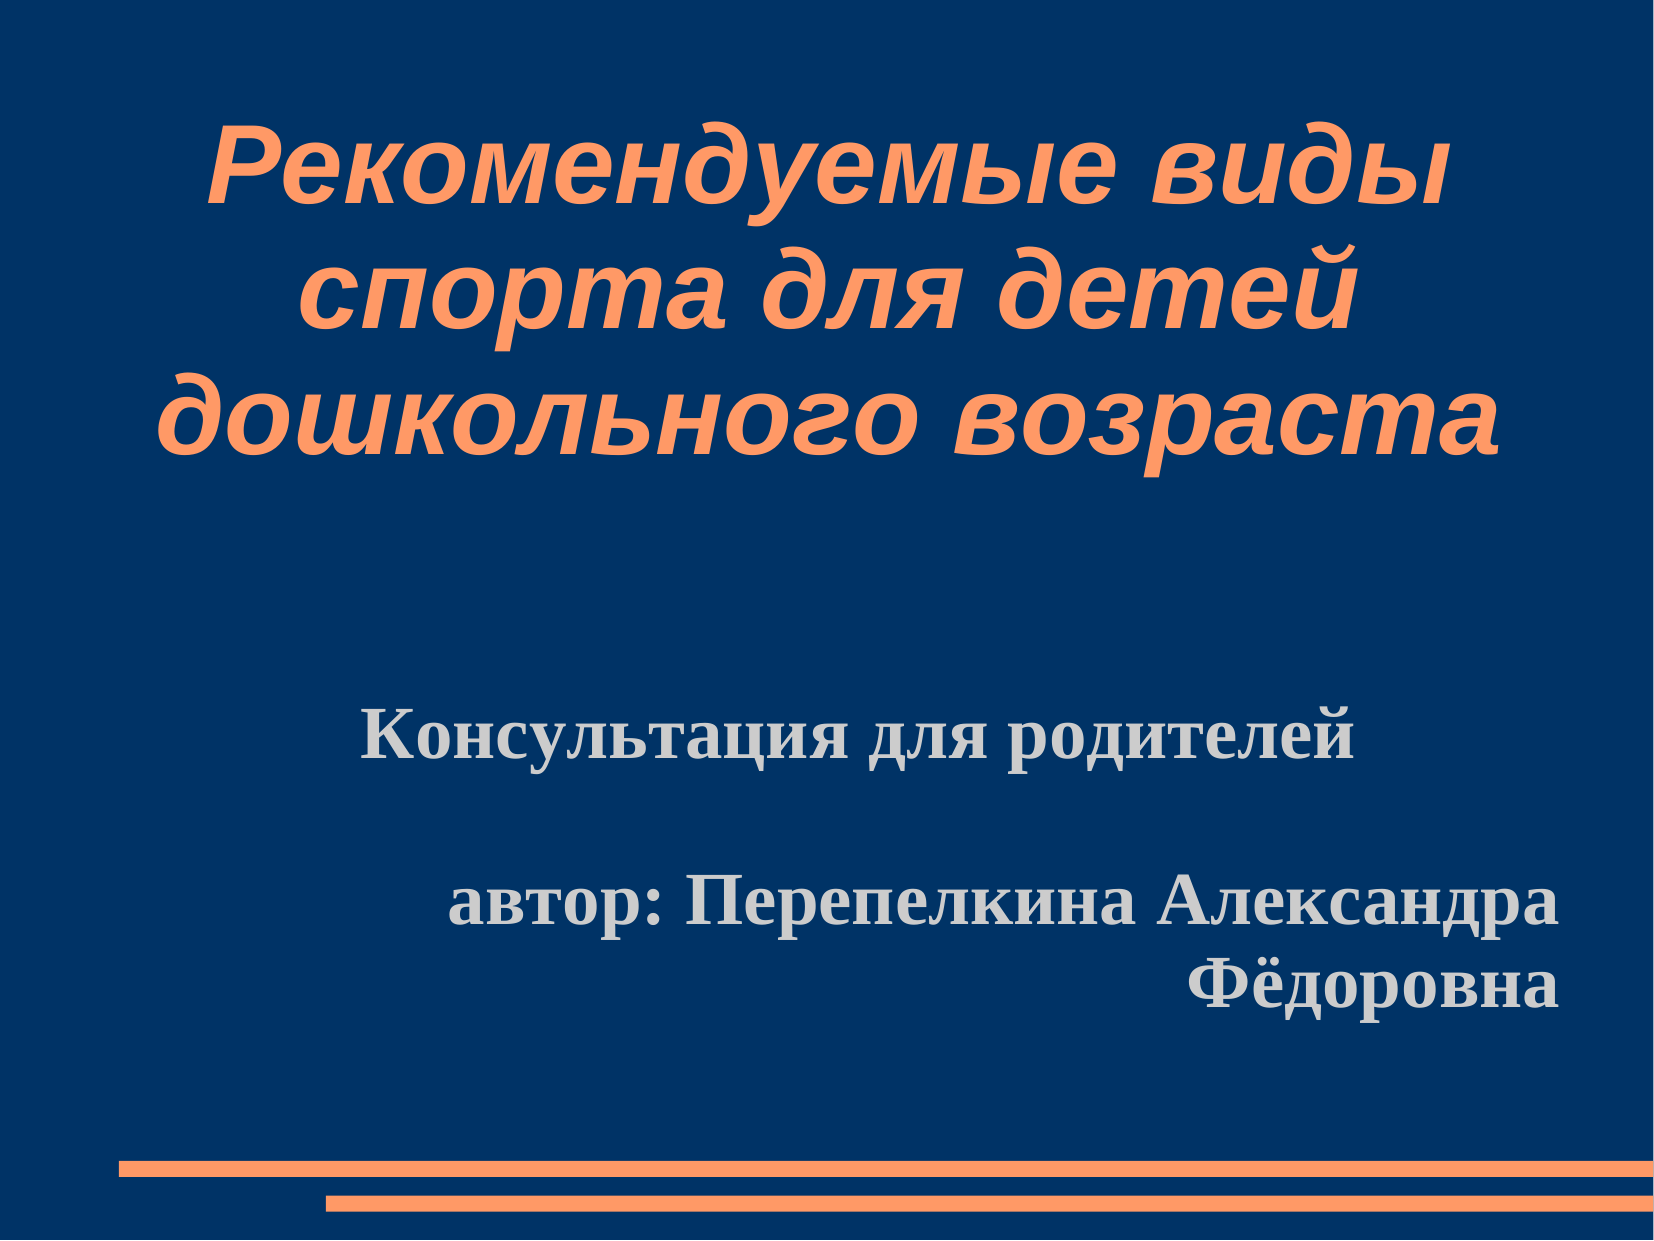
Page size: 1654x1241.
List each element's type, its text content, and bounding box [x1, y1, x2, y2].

subtitle Консультация для родителей автор: Перепелкина Александра Фёдоровна [121, 590, 1561, 1125]
title Рекомендуемые виды спорта для детей дошкольного возраста [123, 18, 1536, 562]
